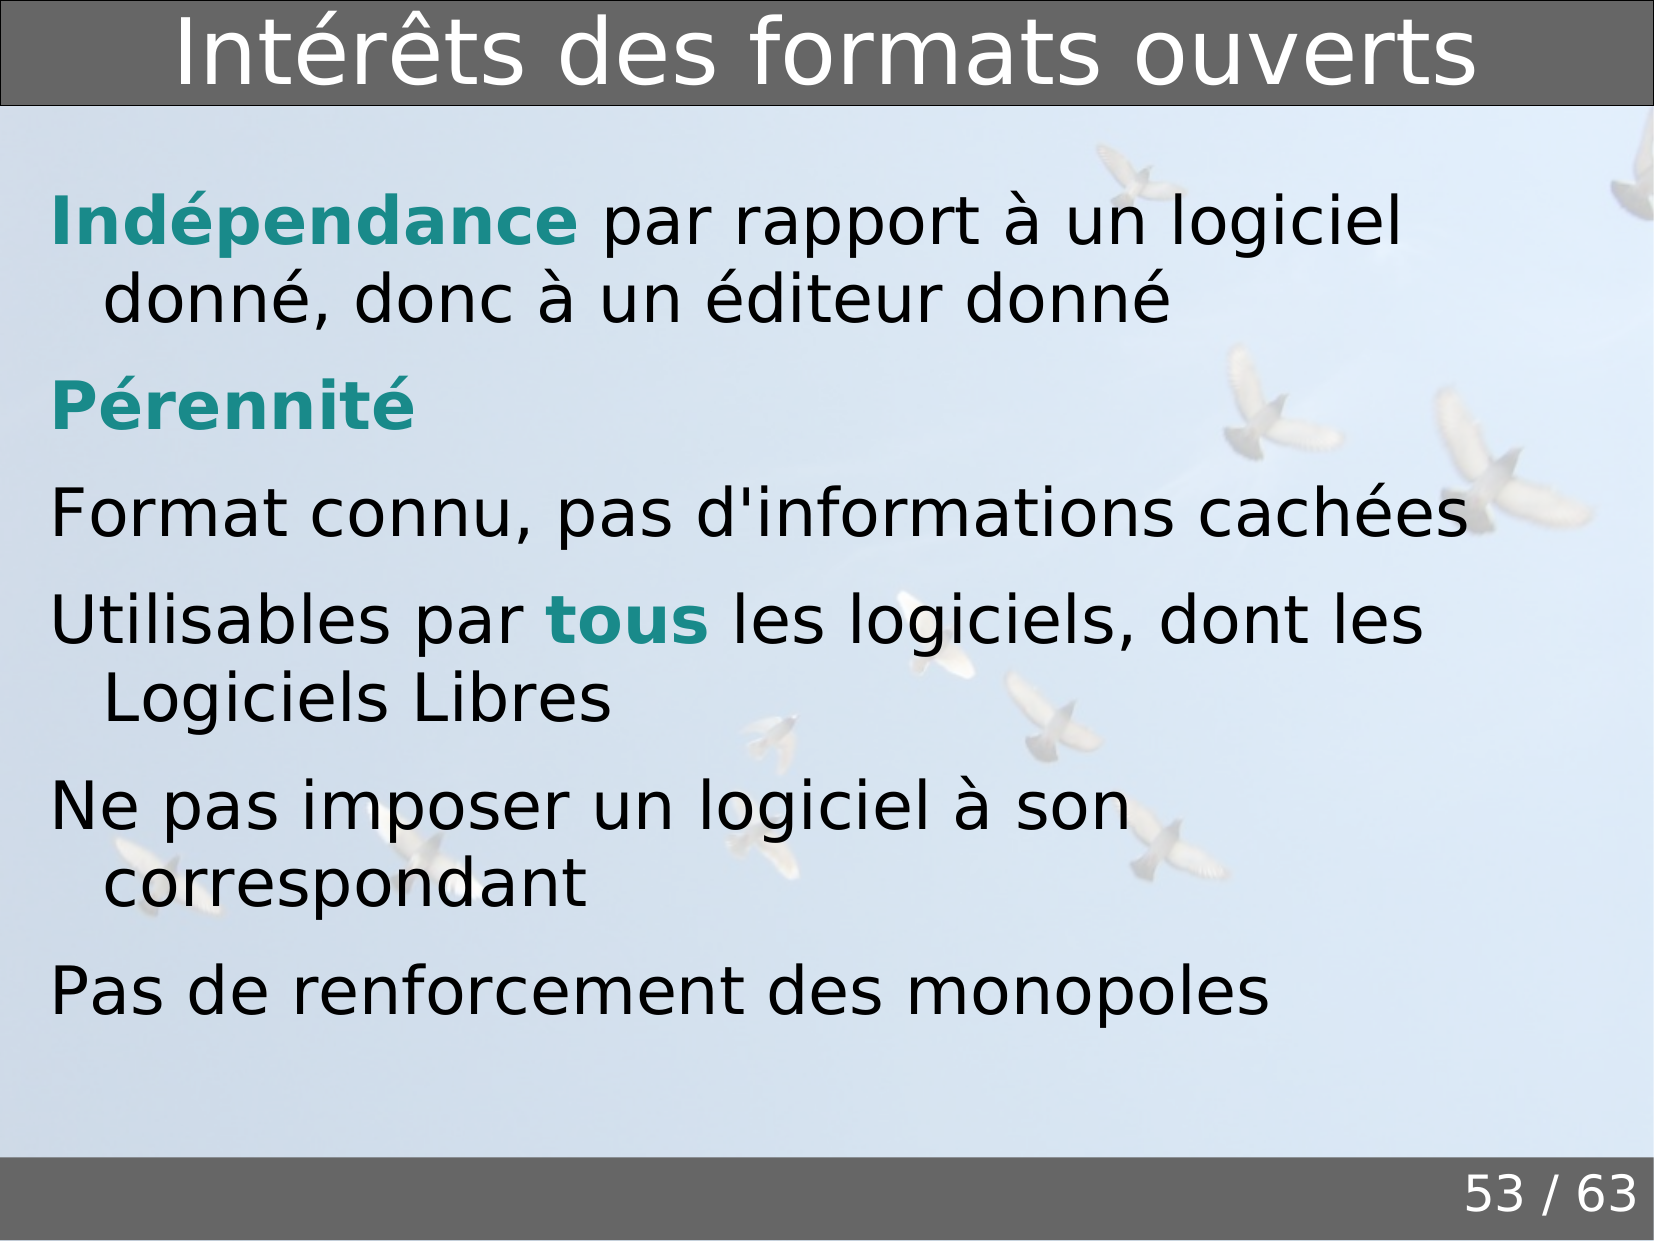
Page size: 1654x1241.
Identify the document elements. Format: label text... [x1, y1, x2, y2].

list Indépendance par rapport à un logiciel donné, donc à un éditeur donné Pérennité Format connu, pas d'informations cachées Utilisables par tous les logiciels, dont les Logiciels Libres Ne pas imposer un logiciel à son correspondant Pas de renforcement des monopoles [32, 182, 1612, 1071]
title Intérêts des formats ouverts [0, 0, 1654, 107]
